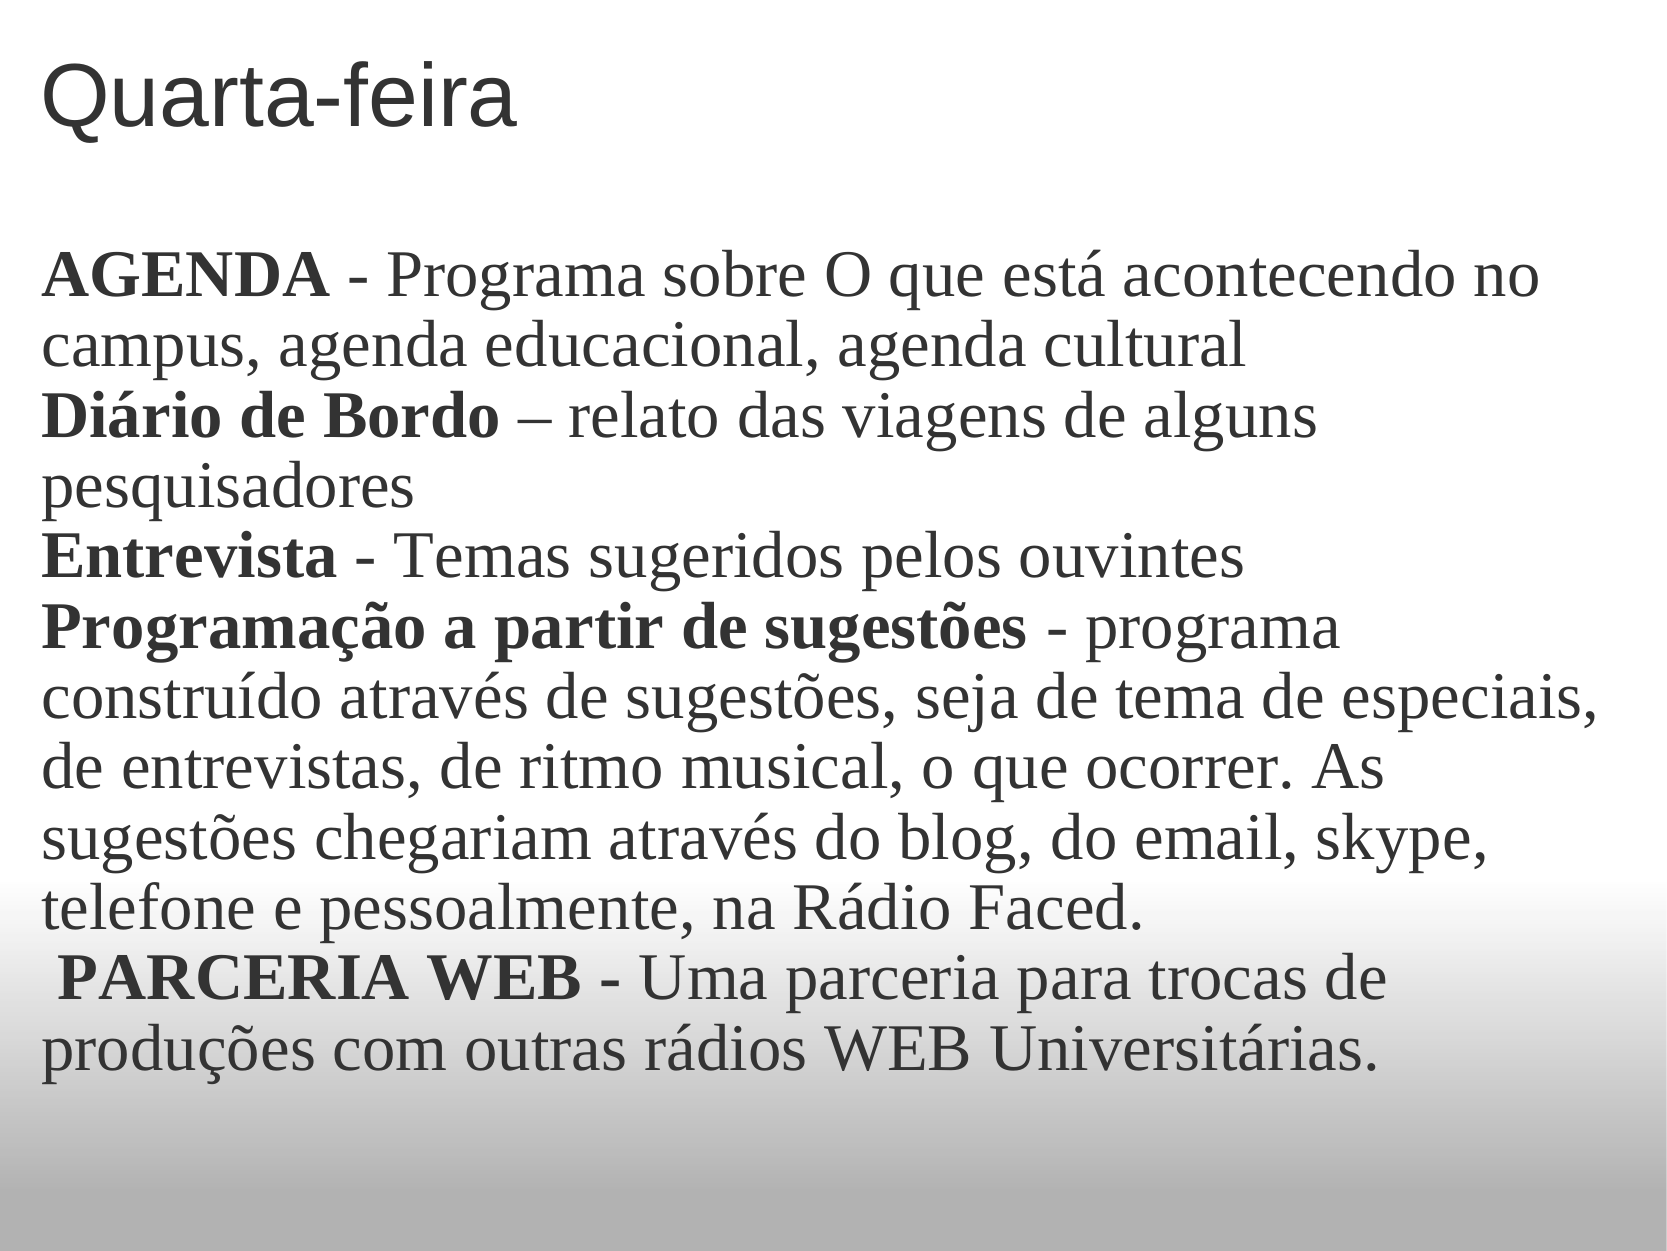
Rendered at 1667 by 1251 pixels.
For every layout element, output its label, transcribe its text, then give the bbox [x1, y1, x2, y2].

picture [0, 0, 1667, 1251]
title Quarta-feira [40, 50, 1627, 201]
list AGENDA - Programa sobre O que está acontecendo no campus, agenda educacional, agenda cultural Diário de Bordo – relato das viagens de alguns pesquisadores Entrevista - Temas sugeridos pelos ouvintes Programação a partir de sugestões - programa construído através de sugestões, seja de tema de especiais, de entrevistas, de ritmo musical, o que ocorrer. As sugestões chegariam através do blog, do email, skype, telefone e pessoalmente, na Rádio Faced. PARCERIA WEB - Uma parceria para trocas de produções com outras rádios WEB Universitárias. [41, 240, 1626, 1152]
